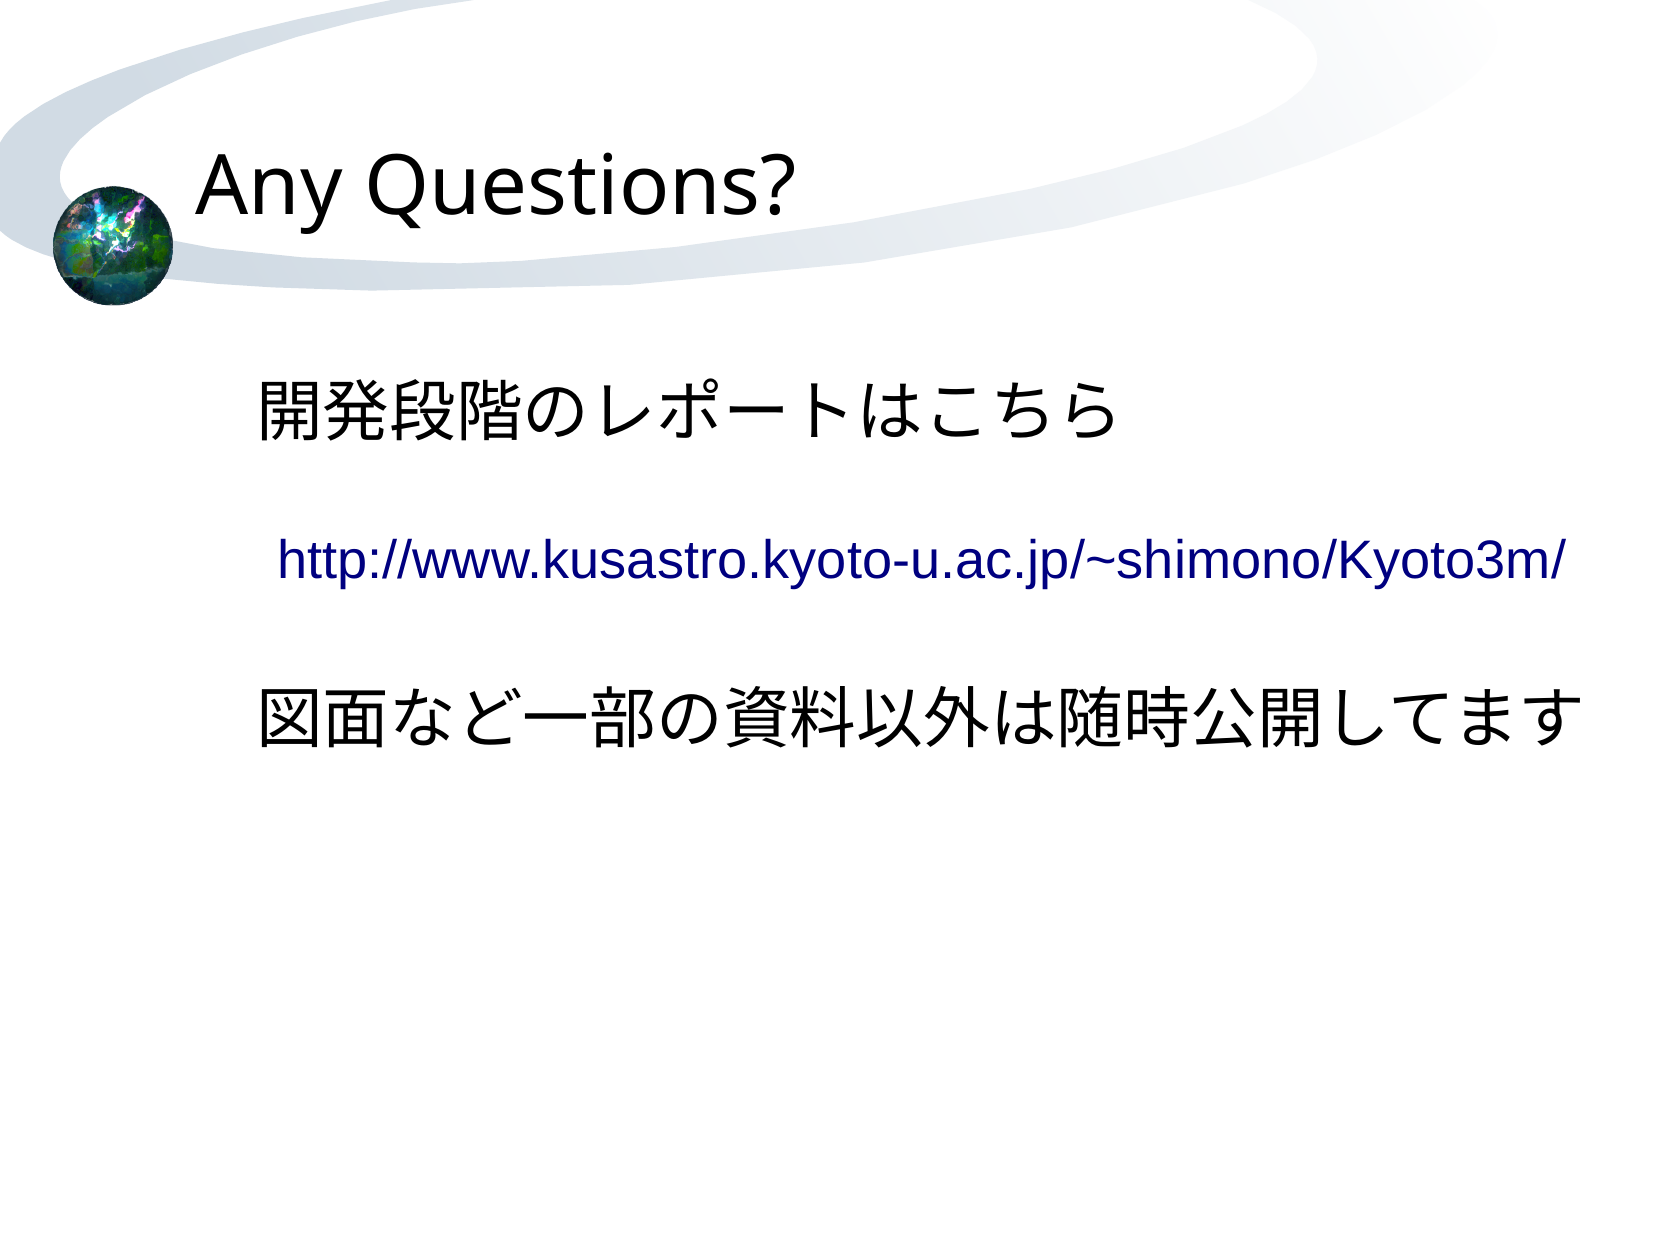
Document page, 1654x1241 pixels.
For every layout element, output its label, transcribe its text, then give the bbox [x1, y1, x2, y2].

text_box 開発段階のレポートはこちら http://www.kusastro.kyoto-u.ac.jp/~shimono/Kyoto3m/ 図面など一部の資料以外は随時公開してます [241, 350, 1604, 694]
picture [43, 175, 182, 314]
text_box Any Questions? [180, 117, 1527, 265]
